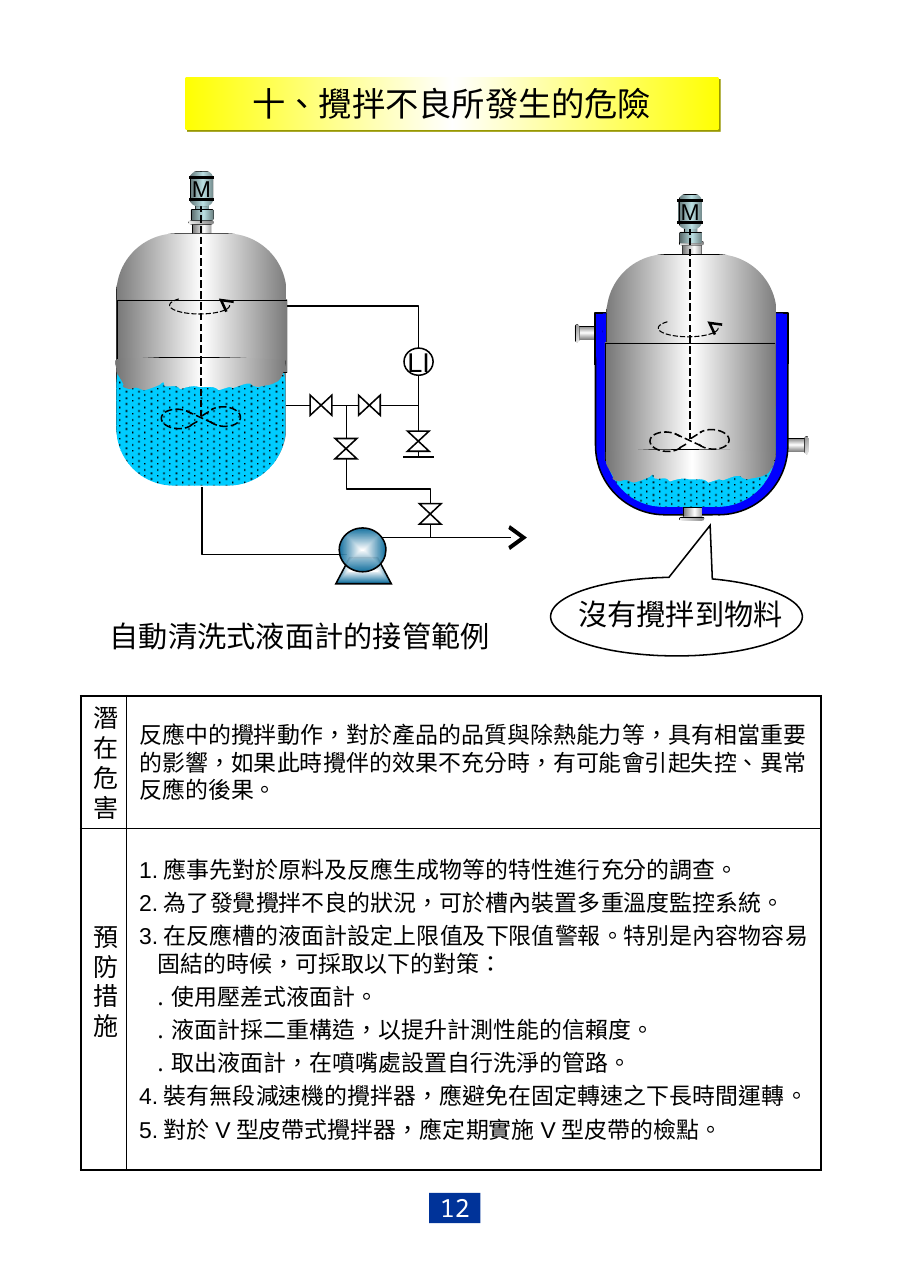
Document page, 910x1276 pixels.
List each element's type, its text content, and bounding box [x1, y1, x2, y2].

text_box [574, 229, 809, 521]
text_box [419, 503, 442, 525]
text_box [335, 527, 392, 584]
text_box M [190, 171, 213, 176]
text_box M [678, 202, 702, 221]
text_box [358, 395, 381, 416]
text_box 12 [429, 1192, 481, 1224]
table_cell 1.應事先對於原料及反應生成物等的特性進行充分的調查。 2.為了發覺攪拌不良的狀況，可於槽內裝置多重溫度監控系統。 3.在反應槽的液面計設定上限值及下限值警報。特別是內容物容易固結的時候，可採取以下的對策： ․使用壓差式液面計。 ․液面計採二重構造，以提升計測性能的信賴度。 ․取出液面計，在噴嘴處設置自行洗淨的管路。 4.裝有無段減速機的攪拌器，應避免在固定轉速之下長時間運轉。 5.對於V型皮帶式攪拌器，應定期實施V型皮帶的檢點。 [127, 829, 820, 1169]
text_box 十、攪拌不良所發生的危險 [185, 77, 719, 130]
text_box [310, 395, 332, 416]
text_box M [679, 194, 702, 199]
text_box 沒有攪拌到物料 [554, 588, 807, 640]
text_box M [679, 224, 702, 229]
text_box [335, 438, 357, 459]
text_box M [190, 179, 214, 198]
text_box [115, 206, 288, 486]
table_header 反應中的攪拌動作，對於產品的品質與除熱能力等，具有相當重要的影響，如果此時攪伴的效果不充分時，有可能會引起失控、異常反應的後果。 [127, 697, 820, 828]
table_cell 預防措施 [82, 829, 126, 1169]
text_box 自動清洗式液面計的接管範例 [93, 610, 515, 662]
text_box M [190, 201, 213, 207]
text_box LI [403, 348, 434, 376]
text_box [407, 431, 430, 452]
table_header 潛在危害 [82, 697, 126, 828]
